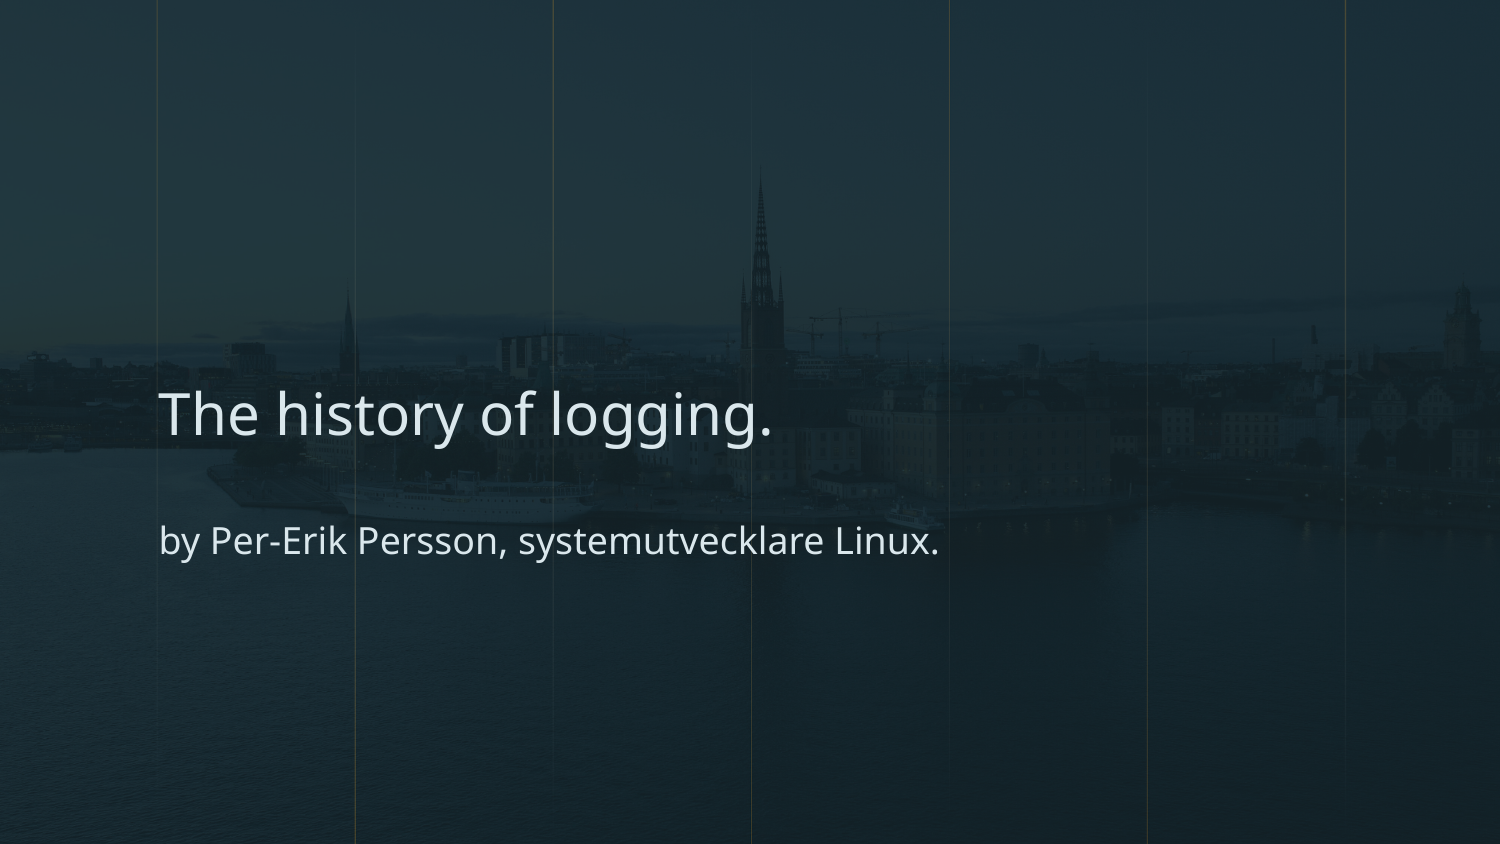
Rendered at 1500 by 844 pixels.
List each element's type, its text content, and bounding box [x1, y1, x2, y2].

picture [0, 0, 1500, 844]
text_box The history of logging. by Per-Erik Persson, systemutvecklare Linux. [143, 361, 1211, 591]
